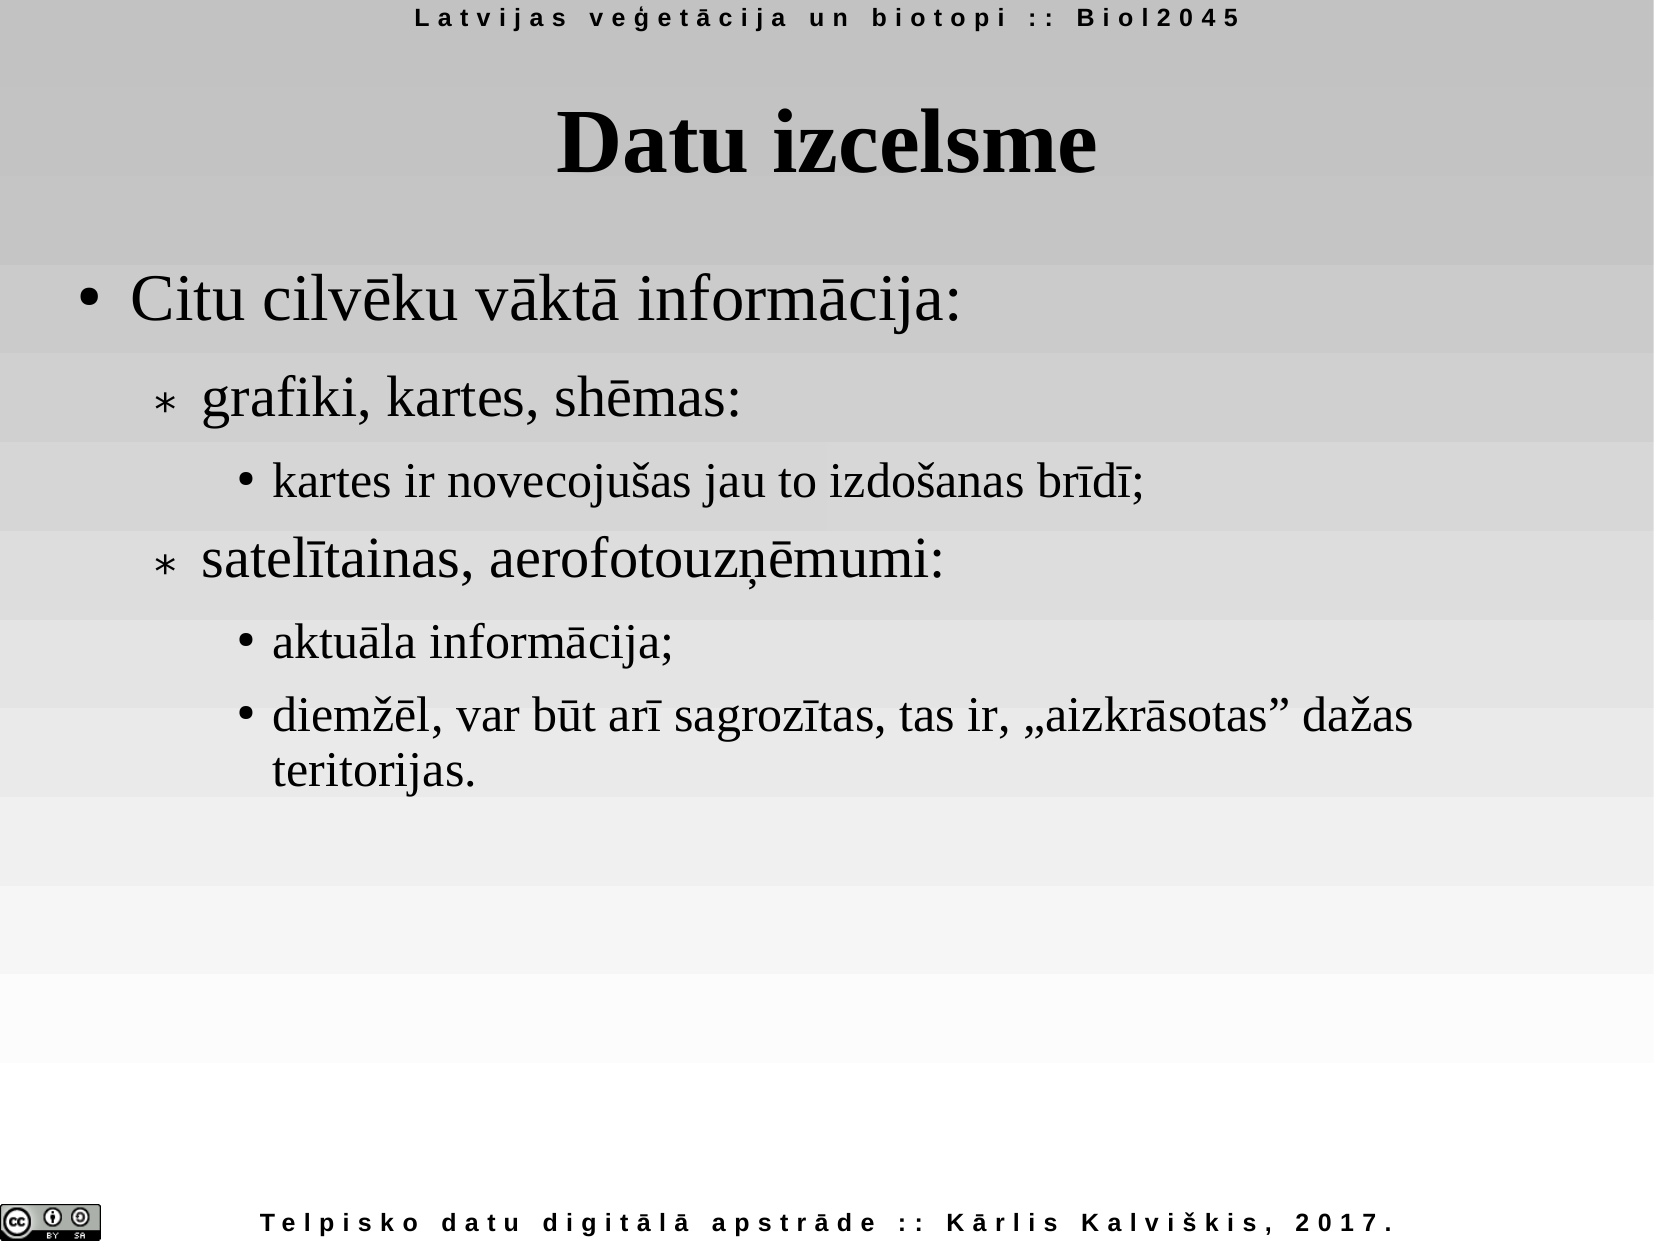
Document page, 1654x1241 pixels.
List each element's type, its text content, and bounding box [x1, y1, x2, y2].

list Citu cilvēku vāktā informācija: grafiki, kartes, shēmas: kartes ir novecojušas jau to izdošanas brīdī; satelītainas, aerofotouzņēmumi: aktuāla informācija; diemžēl, var būt arī sagrozītas, tas ir, „aizkrāsotas” dažas teritorijas. [59, 261, 1596, 1175]
picture [0, 0, 1654, 1241]
title Datu izcelsme [59, 37, 1596, 246]
